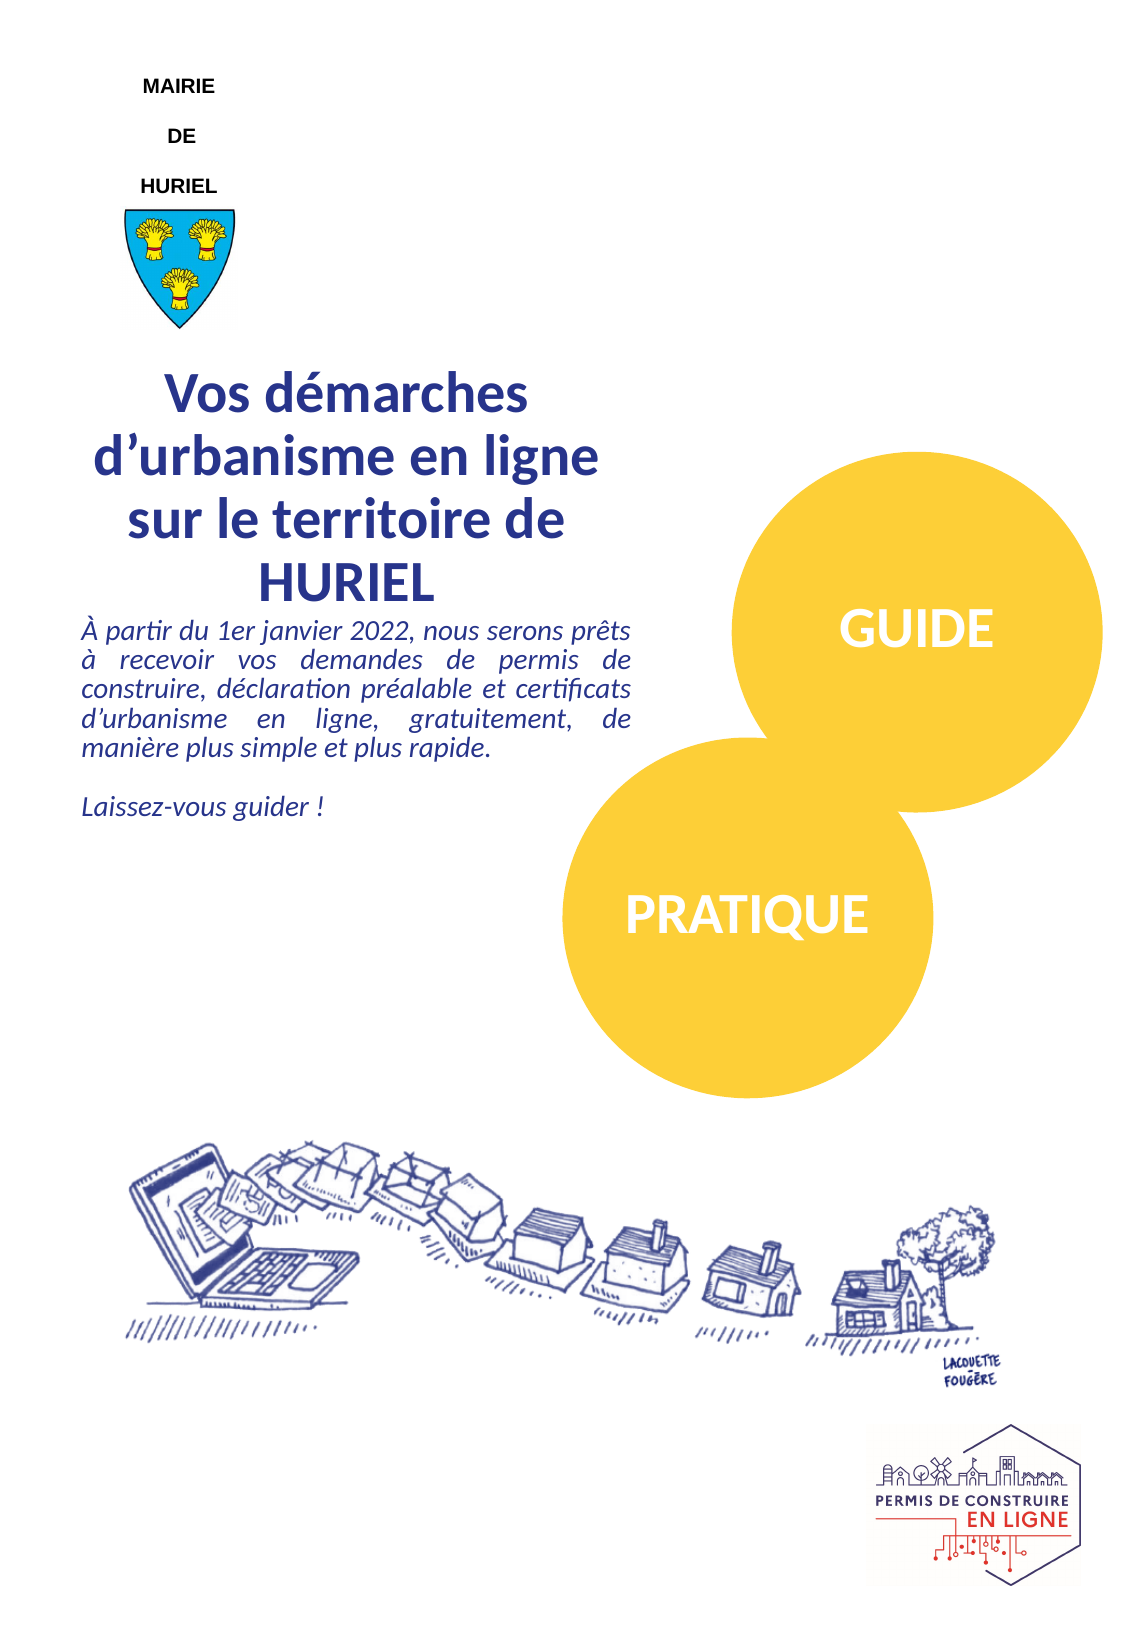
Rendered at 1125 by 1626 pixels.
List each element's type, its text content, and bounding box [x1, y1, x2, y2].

picture [120, 207, 238, 330]
title Vos démarches d’urbanisme en ligne sur le territoire de HURIEL [53, 358, 641, 619]
picture [98, 1125, 1028, 1408]
text_box MAIRIE DE HURIEL [83, 65, 275, 207]
text_box GUIDE [793, 558, 1042, 706]
text_box À partir du 1er janvier 2022, nous serons prêts à recevoir vos demandes de permis de construire, déclaration préalable et certificats d’urbanisme en ligne, gratuitement, de manière plus simple et plus rapide. Laissez-vous guider ! [66, 618, 649, 973]
text_box PRATIQUE [605, 844, 891, 992]
text_box [480, 451, 1103, 1099]
